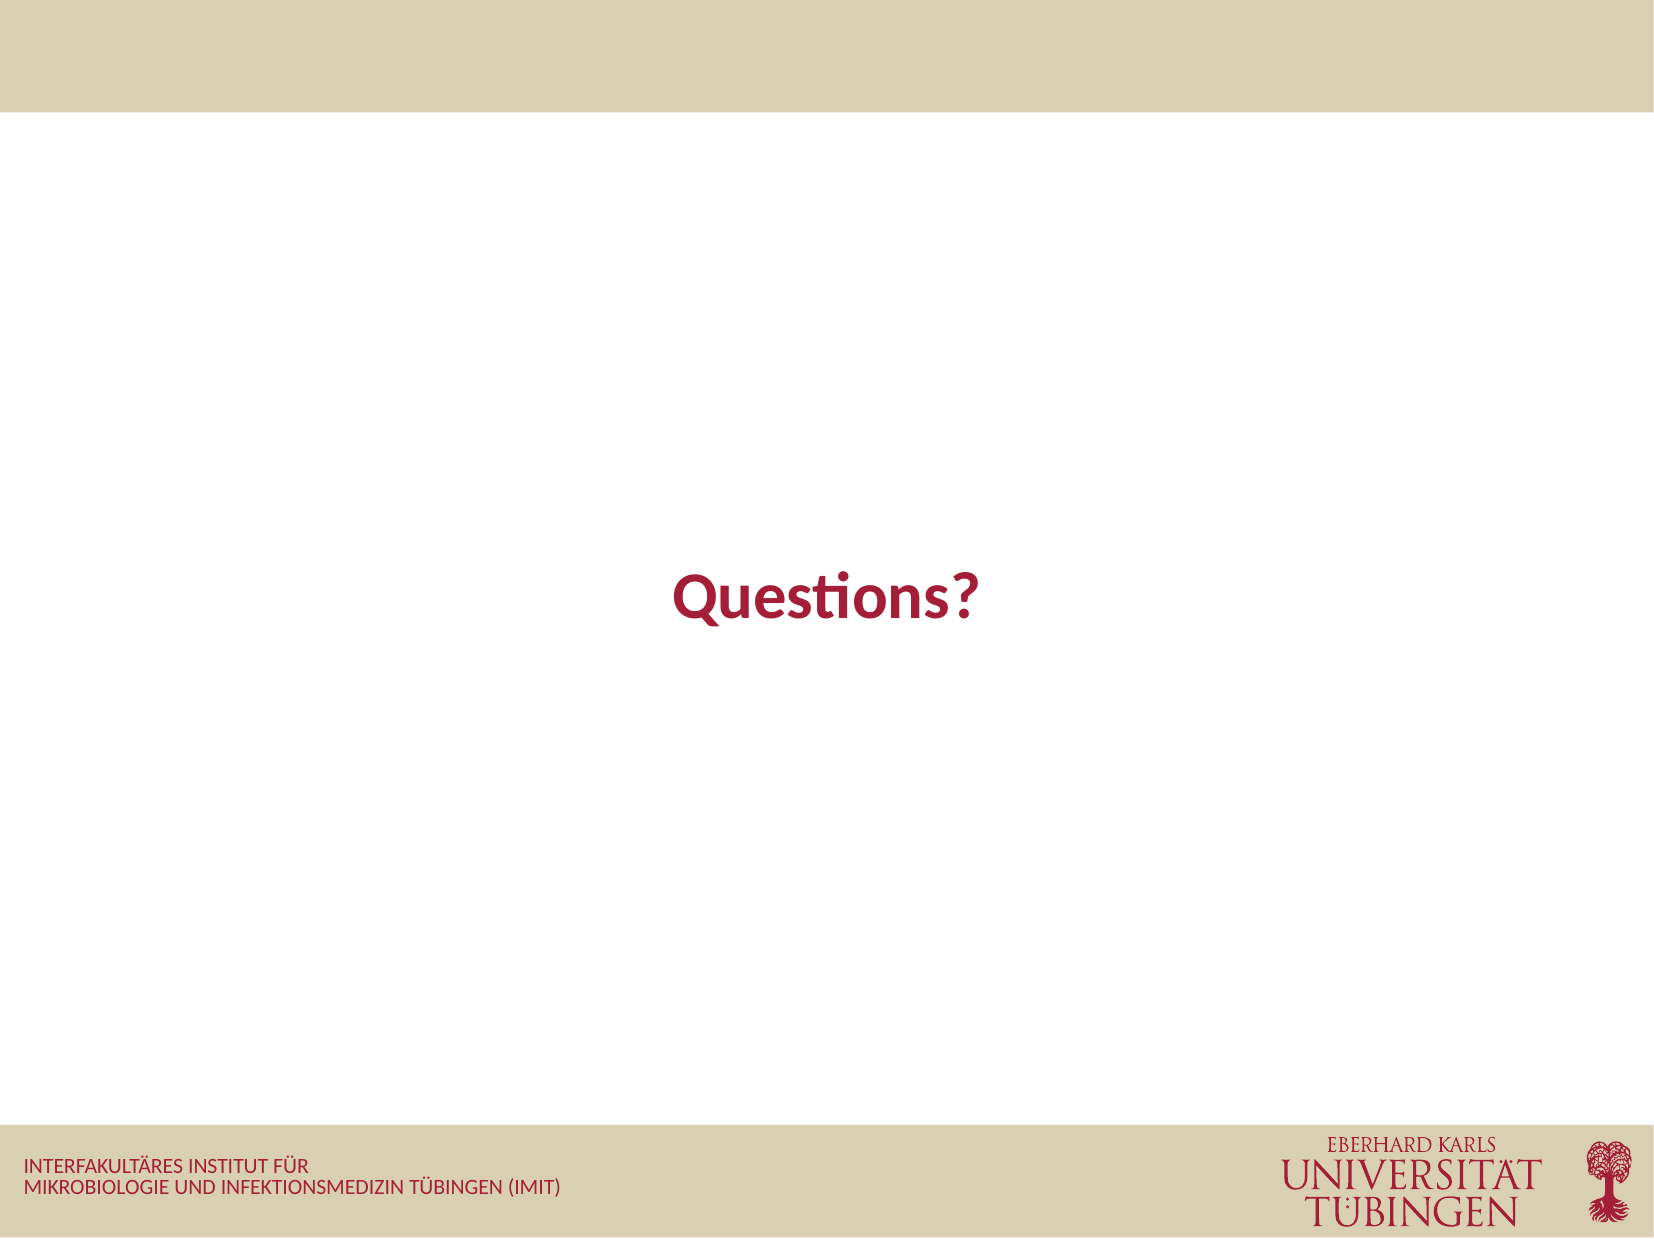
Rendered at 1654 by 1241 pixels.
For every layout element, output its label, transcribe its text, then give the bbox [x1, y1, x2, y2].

text_box Questions? [155, 124, 1498, 1081]
